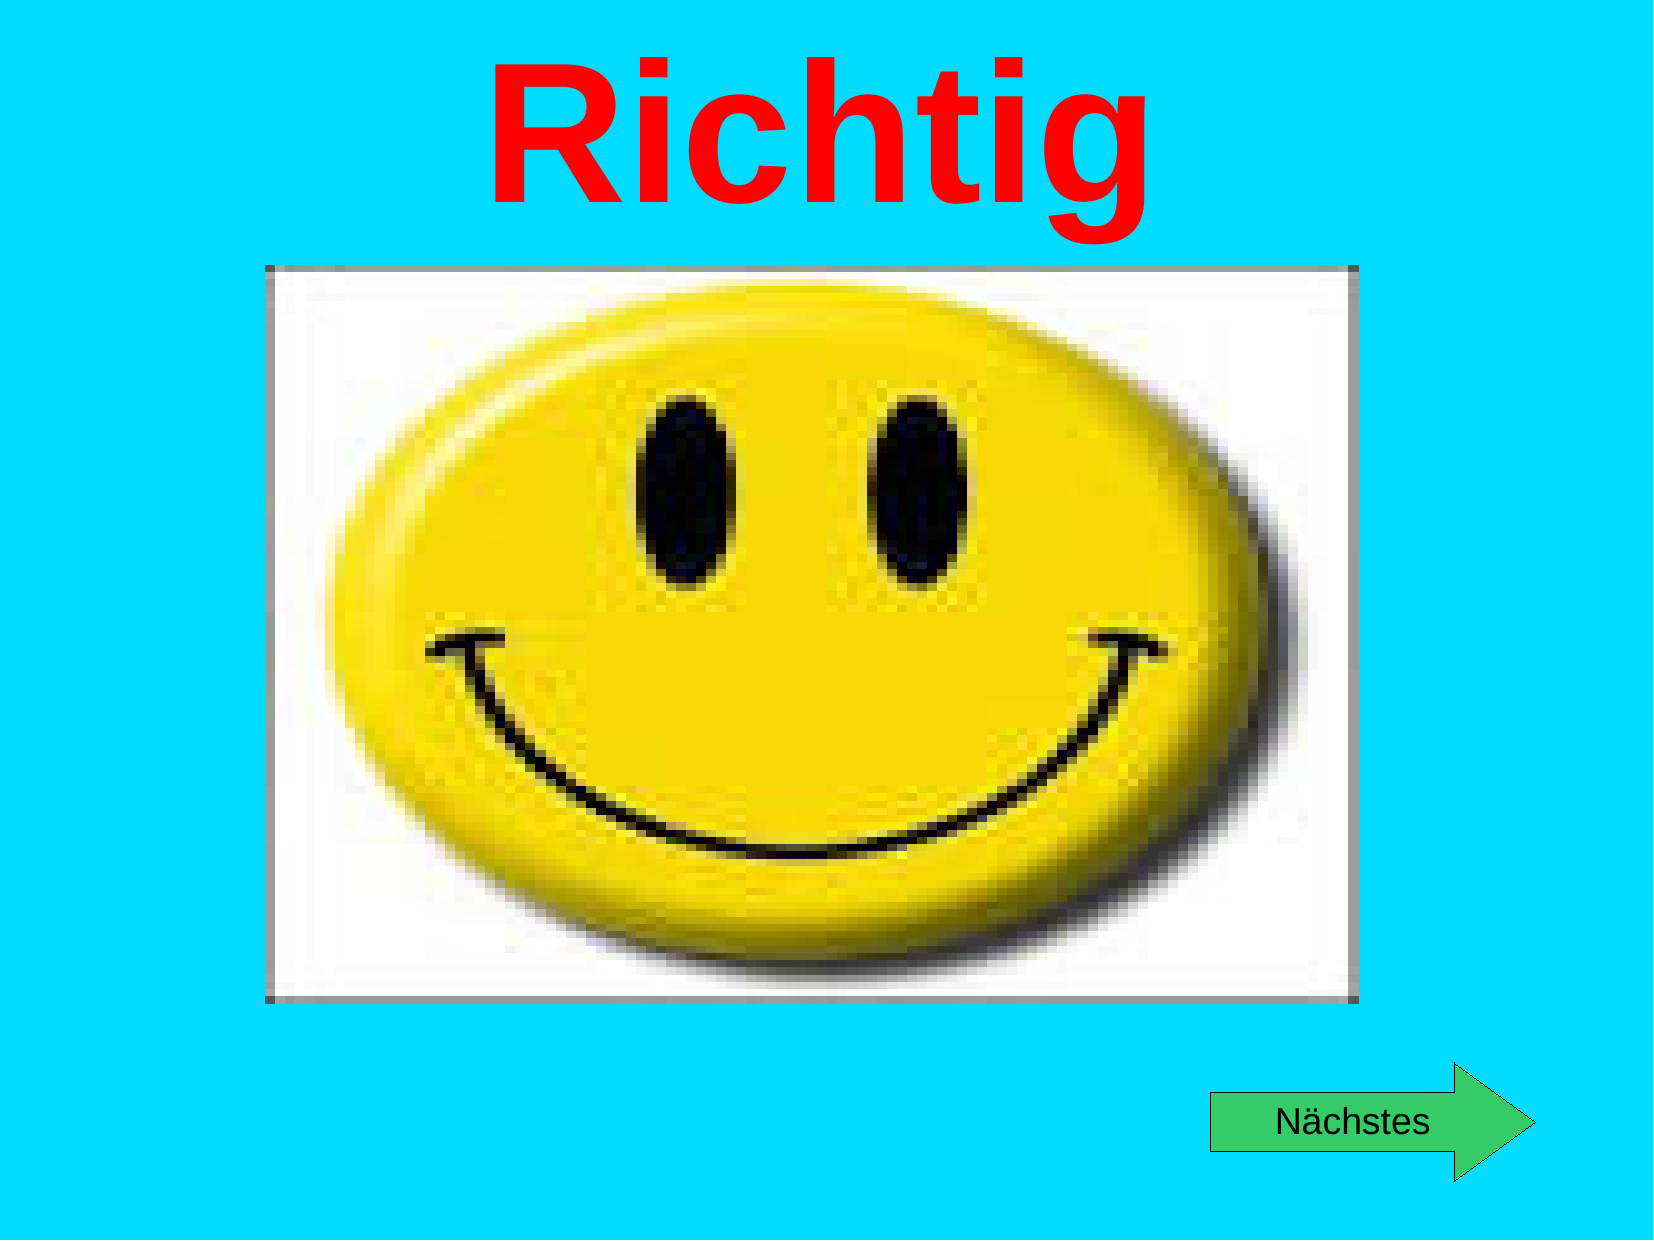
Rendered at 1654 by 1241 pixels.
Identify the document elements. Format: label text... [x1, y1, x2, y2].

picture [265, 265, 1359, 1004]
title Richtig [106, 0, 1536, 266]
text_box Nächstes [1210, 1062, 1536, 1182]
